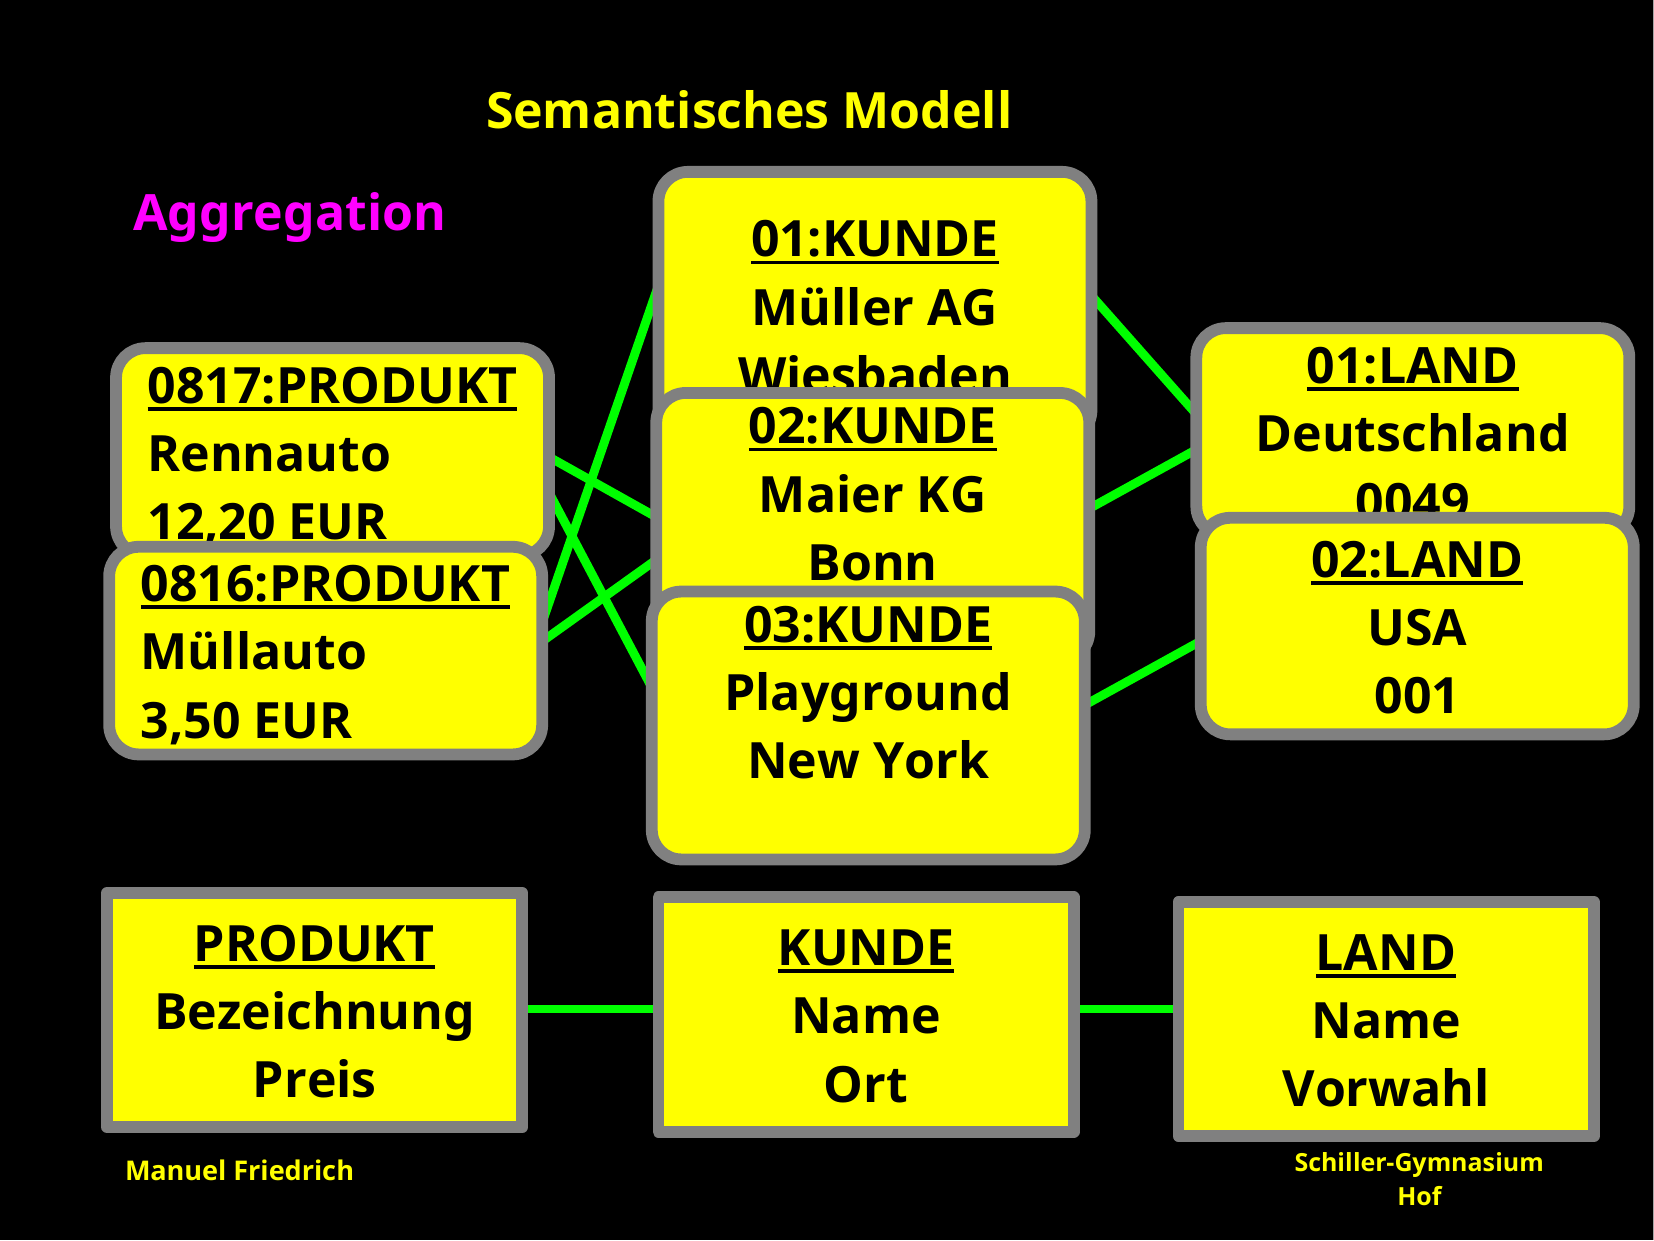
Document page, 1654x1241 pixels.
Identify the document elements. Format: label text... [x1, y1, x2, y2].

text_box PRODUKT Bezeichnung Preis [107, 892, 523, 1128]
text_box KUNDE Name Ort [658, 897, 1074, 1132]
text_box 01:LAND Deutschland 0049 [1196, 328, 1630, 529]
text_box 0817:PRODUKT Rennauto 12,20 EUR [116, 348, 550, 553]
text_box 01:KUNDE Müller AG Wiesbaden [658, 171, 1092, 420]
text_box LAND Name Vorwahl [1178, 901, 1594, 1137]
text_box 02:KUNDE Maier KG Bonn [656, 392, 1090, 647]
text_box Semantisches Modell [486, 75, 1153, 181]
text_box 03:KUNDE Playground New York [651, 591, 1085, 860]
text_box Aggregation [133, 176, 452, 297]
text_box 02:LAND USA 001 [1200, 517, 1634, 735]
text_box Manuel Friedrich [124, 1151, 357, 1185]
text_box 0816:PRODUKT Müllauto 3,50 EUR [109, 546, 543, 755]
text_box Schiller-Gymnasium Hof [1294, 1145, 1549, 1206]
